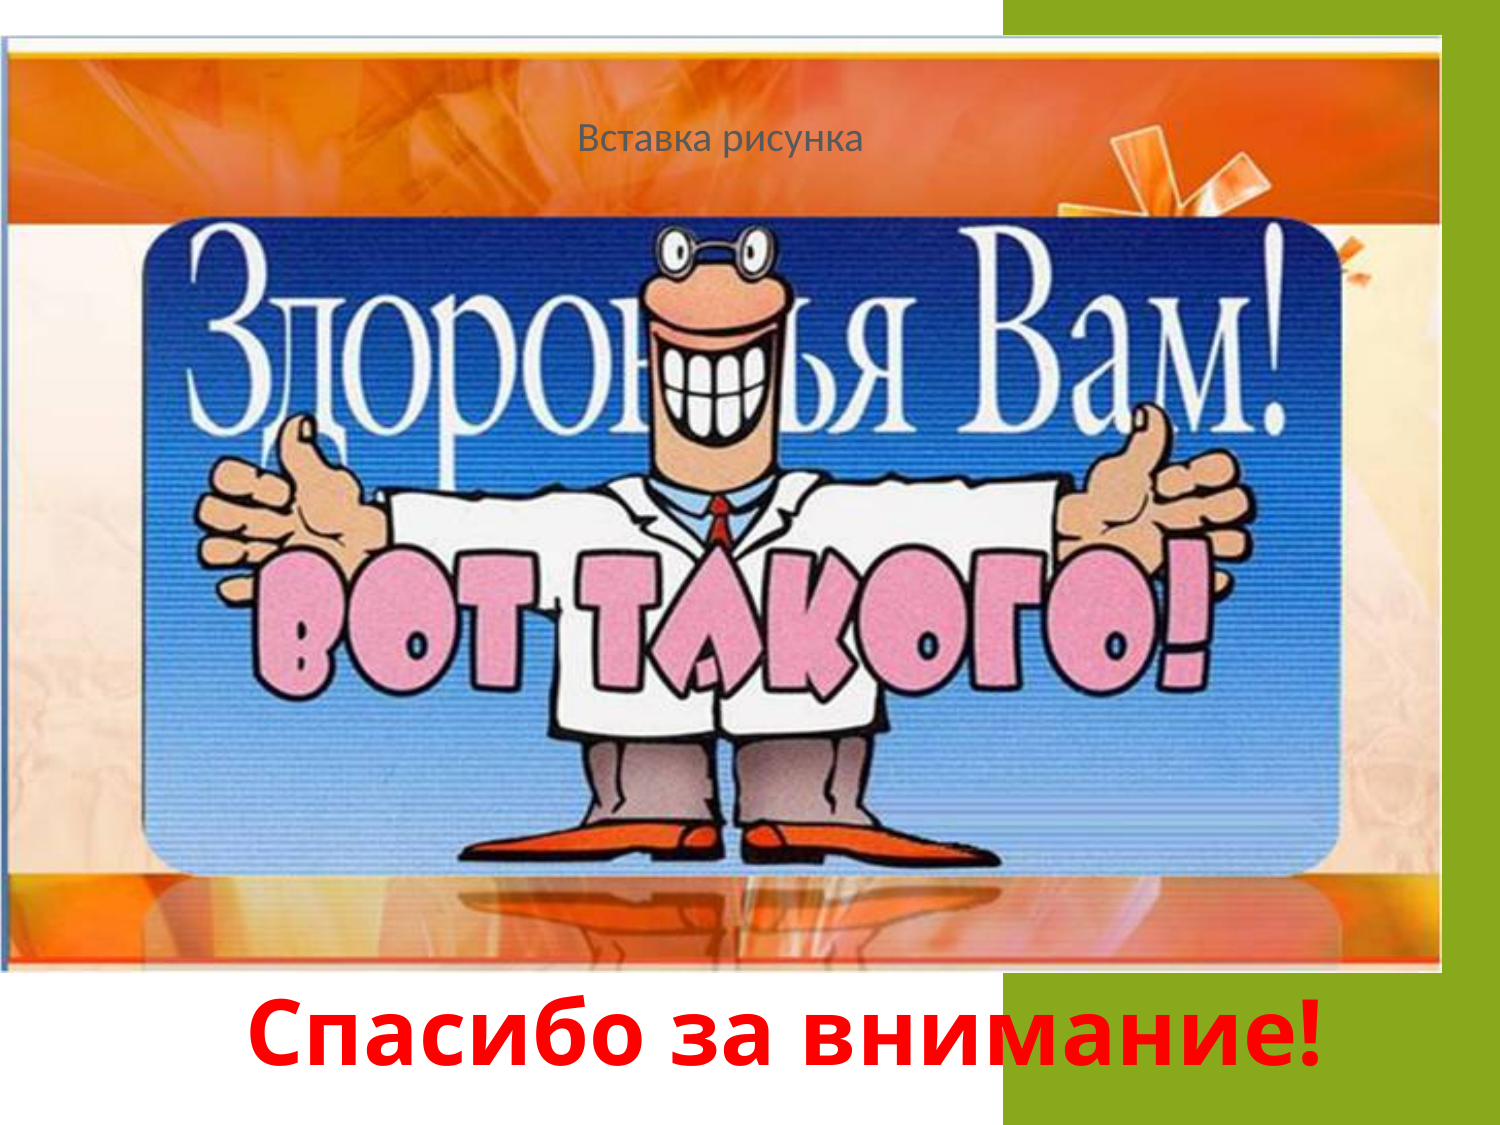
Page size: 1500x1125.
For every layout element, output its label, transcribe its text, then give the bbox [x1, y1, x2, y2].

text_box Спасибо за внимание! [117, 984, 1453, 1094]
picture [0, 35, 1442, 973]
